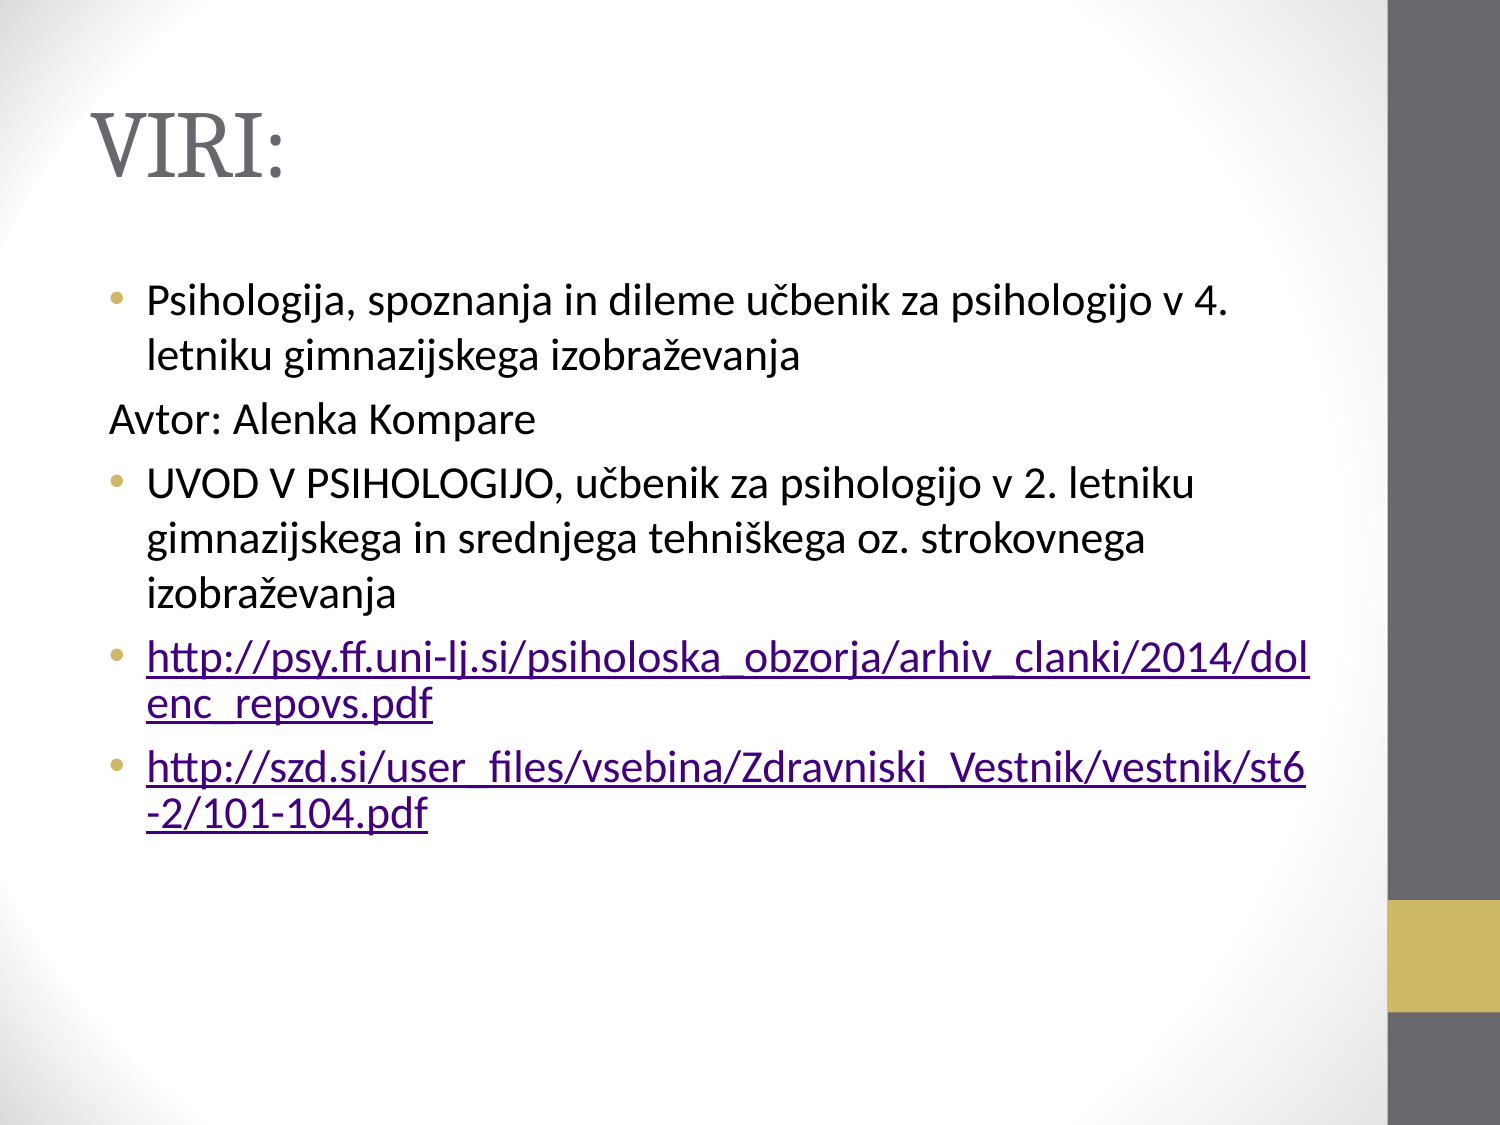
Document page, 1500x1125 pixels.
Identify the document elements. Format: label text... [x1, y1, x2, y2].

list Psihologija, spoznanja in dileme učbenik za psihologijo v 4. letniku gimnazijskega izobraževanja Avtor: Alenka Kompare UVOD V PSIHOLOGIJO, učbenik za psihologijo v 2. letniku gimnazijskega in srednjega tehniškega oz. strokovnega izobraževanja http://psy.ff.uni-lj.si/psiholoska_obzorja/arhiv_clanki/2014/dolenc_repovs.pdf http://szd.si/user_files/vsebina/Zdravniski_Vestnik/vestnik/st6-2/101-104.pdf [75, 262, 1325, 1050]
picture [0, 0, 1387, 1125]
title VIRI: [75, 45, 1325, 233]
